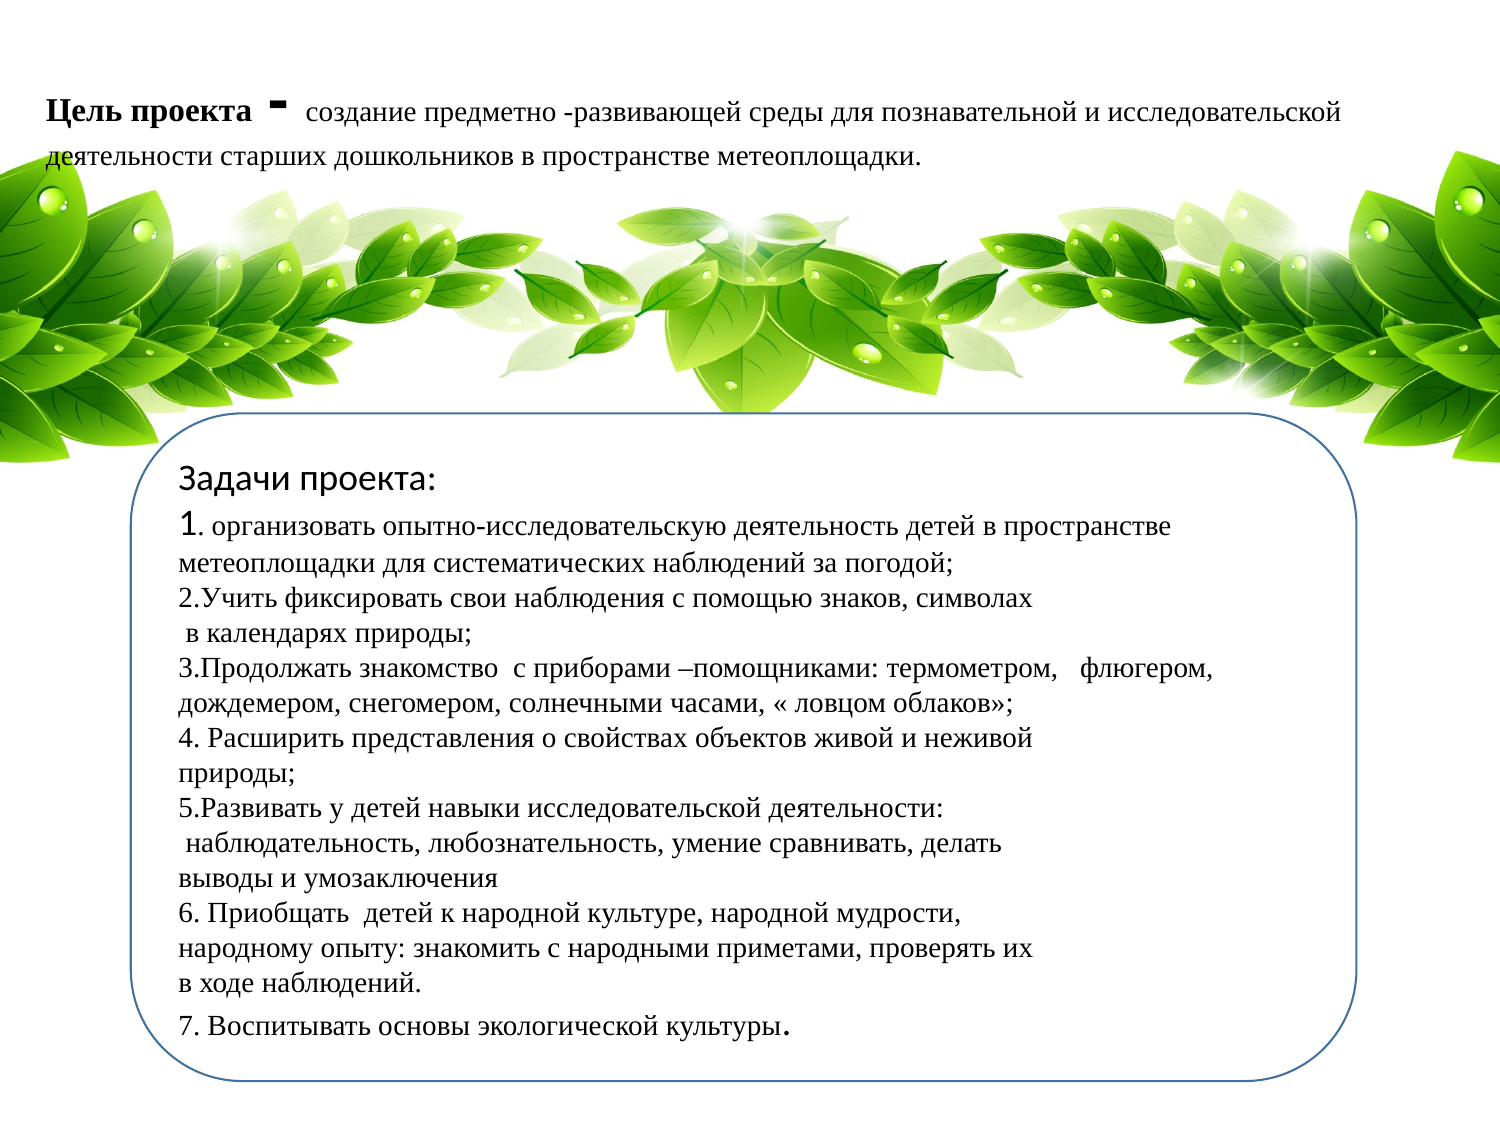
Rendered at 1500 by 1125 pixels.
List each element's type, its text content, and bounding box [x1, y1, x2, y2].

text_box Цель проекта - создание предметно -развивающей среды для познавательной и исследовательской деятельности старших дошкольников в пространстве метеоплощадки. [31, 47, 1457, 254]
text_box Задачи проекта: 1. организовать опытно-исследовательскую деятельность детей в пространстве метеоплощадки для систематических наблюдений за погодой; 2.Учить фиксировать свои наблюдения с помощью знаков, символах в календарях природы; 3.Продолжать знакомство с приборами –помощниками: термометром, флюгером, дождемером, снегомером, солнечными часами, « ловцом облаков»; 4. Расширить представления о свойствах объектов живой и неживой природы; 5.Развивать у детей навыки исследовательской деятельности: наблюдательность, любознательность, умение сравнивать, делать выводы и умозаключения 6. Приобщать детей к народной культуре, народной мудрости, народному опыту: знакомить с народными приметами, проверять их в ходе наблюдений. 7. Воспитывать основы экологической культуры. [130, 413, 1357, 1082]
